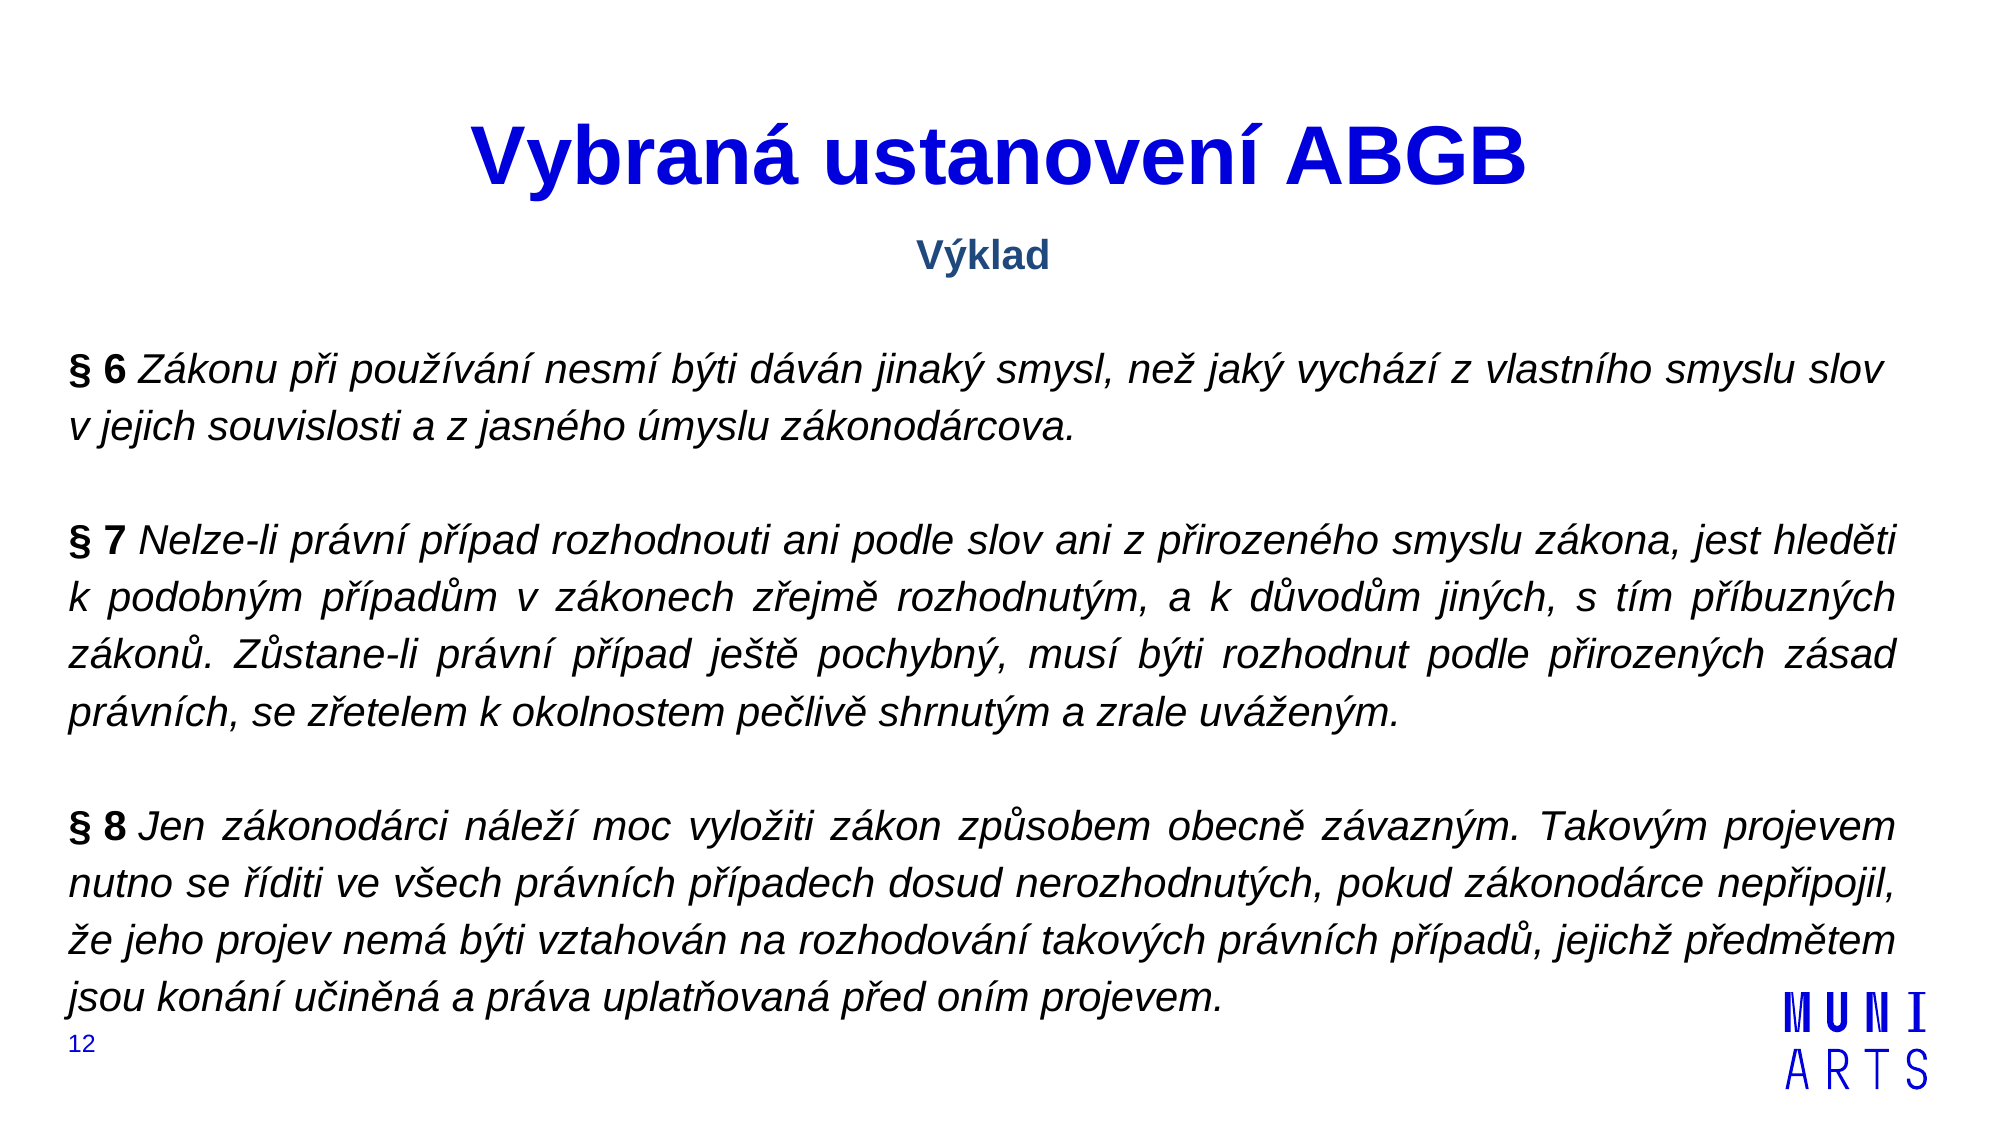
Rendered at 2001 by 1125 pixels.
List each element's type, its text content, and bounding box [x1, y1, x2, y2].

list Výklad § 6 Zákonu při používání nesmí býti dáván jinaký smysl, než jaký vychází z vlastního smyslu slov v jejich souvislosti a z jasného úmyslu zákonodárcova. § 7 Nelze-li právní případ rozhodnouti ani podle slov ani z přirozeného smyslu zákona, jest hleděti k podobným případům v zákonech zřejmě rozhodnutým, a k důvodům jiných, s tím příbuzných zákonů. Zůstane-li právní případ ještě pochybný, musí býti rozhodnut podle přirozených zásad právních, se zřetelem k okolnostem pečlivě shrnutým a zrale uváženým. § 8 Jen zákonodárci náleží moc vyložiti zákon způsobem obecně závazným. Takovým projevem nutno se říditi ve všech právních případech dosud nerozhodnutých, pokud zákonodárce nepřipojil, že jeho projev nemá býti vztahován na rozhodování takových právních případů, jejichž předmětem jsou konání učiněná a práva uplatňovaná před oním projevem. [51, 170, 1898, 1084]
title Vybraná ustanovení ABGB [118, 118, 1883, 170]
